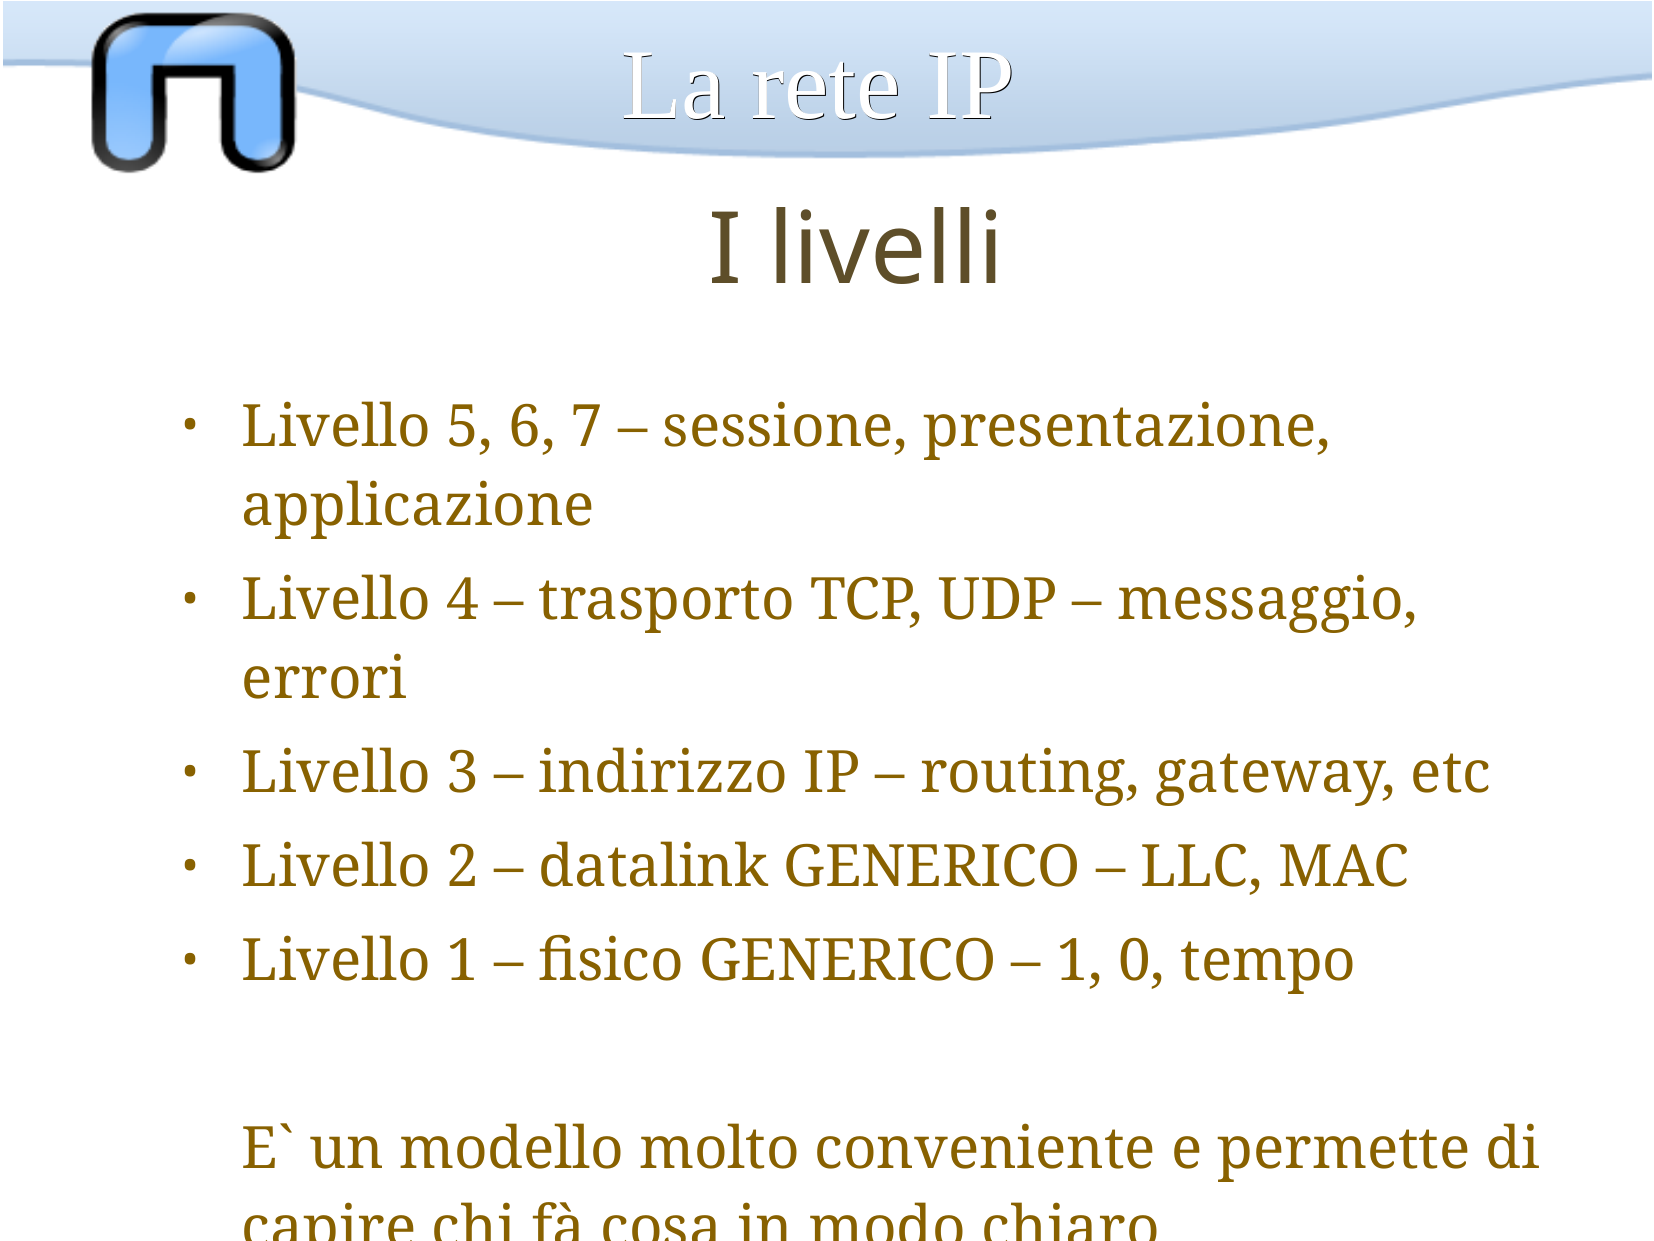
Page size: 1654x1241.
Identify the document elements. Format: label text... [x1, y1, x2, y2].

picture [0, 0, 1654, 1241]
title I livelli [147, 82, 1565, 408]
list Livello 5, 6, 7 – sessione, presentazione, applicazione Livello 4 – trasporto TCP, UDP – messaggio, errori Livello 3 – indirizzo IP – routing, gateway, etc Livello 2 – datalink GENERICO – LLC, MAC Livello 1 – fisico GENERICO – 1, 0, tempo E` un modello molto conveniente e permette di capire chi fà cosa in modo chiaro [147, 408, 1565, 1241]
text_box La rete IP [573, 29, 1063, 82]
